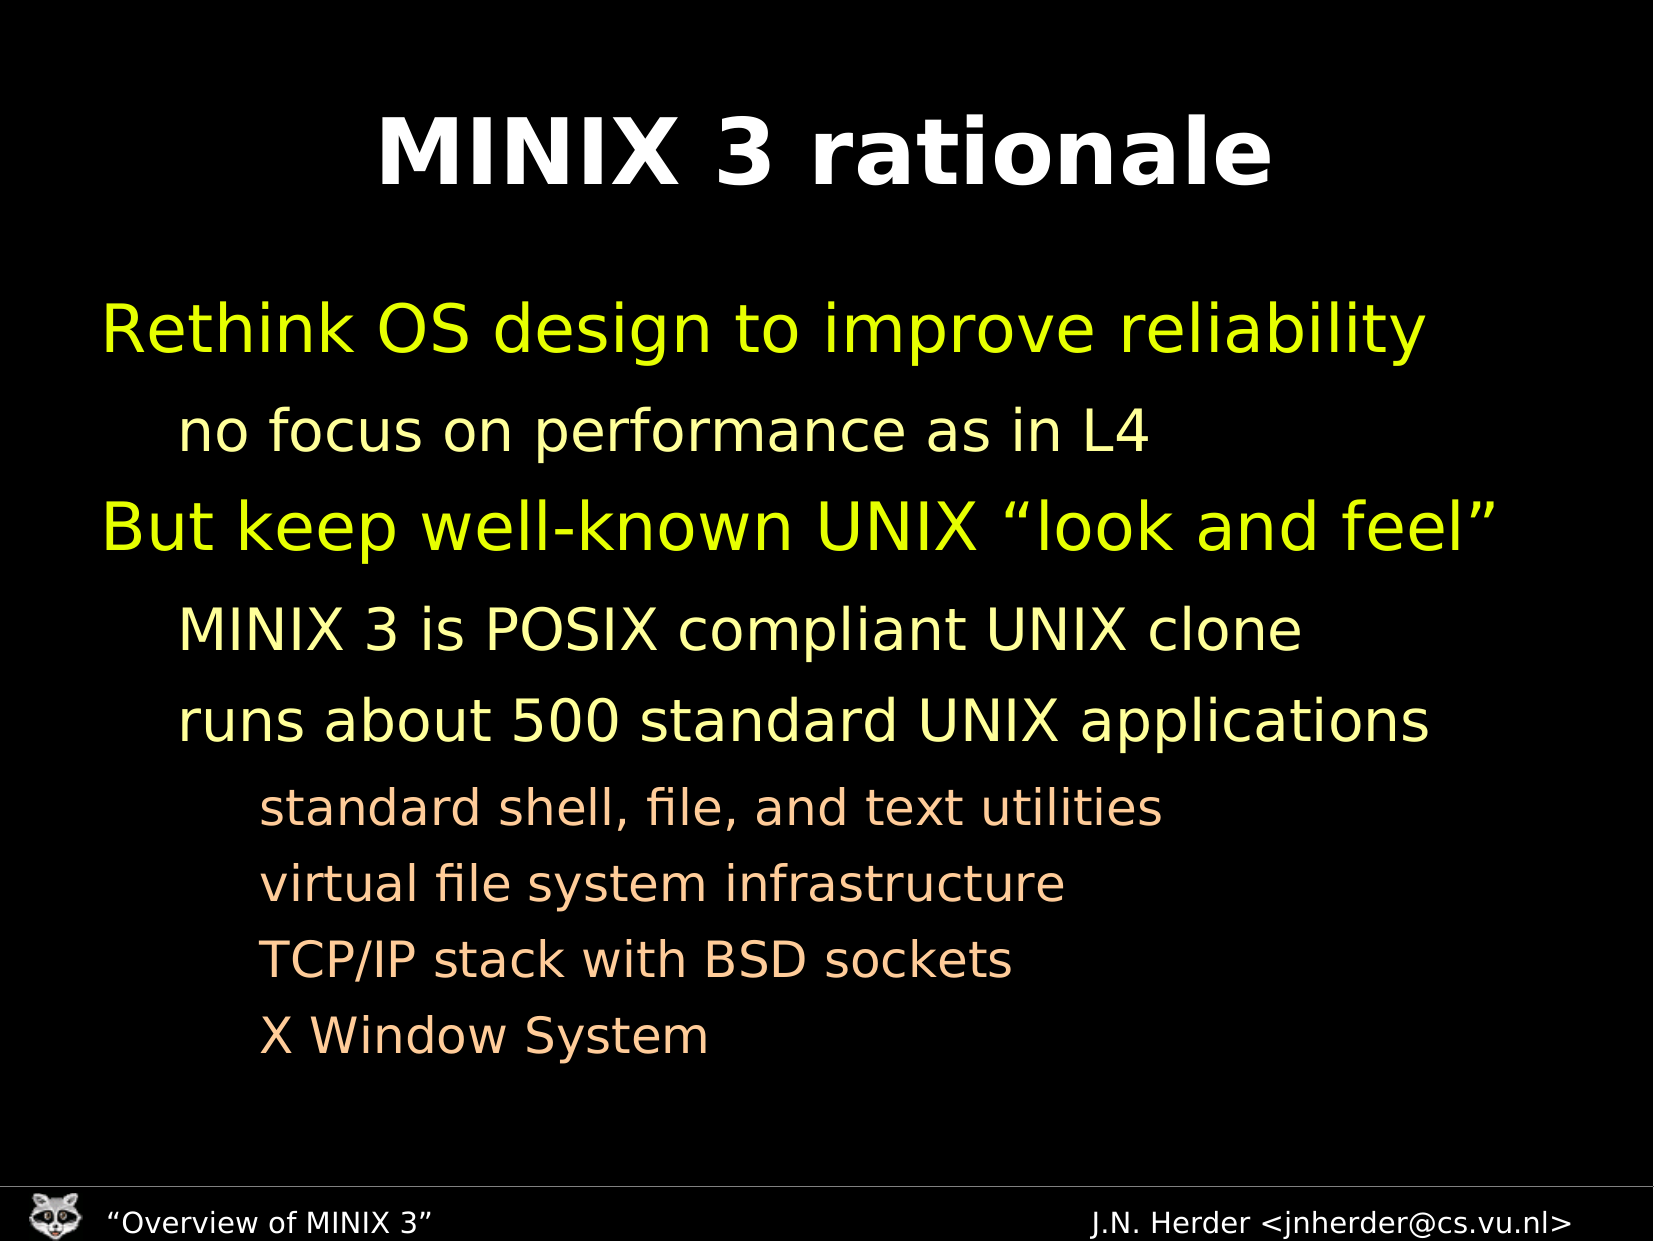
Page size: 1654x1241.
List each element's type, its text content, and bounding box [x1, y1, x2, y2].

title MINIX 3 rationale [75, 43, 1576, 263]
picture [29, 1193, 83, 1241]
list Rethink OS design to improve reliability no focus on performance as in L4 But keep well-known UNIX “look and feel” MINIX 3 is POSIX compliant UNIX clone runs about 500 standard UNIX applications standard shell, file, and text utilities virtual file system infrastructure TCP/IP stack with BSD sockets X Window System [82, 290, 1571, 1109]
